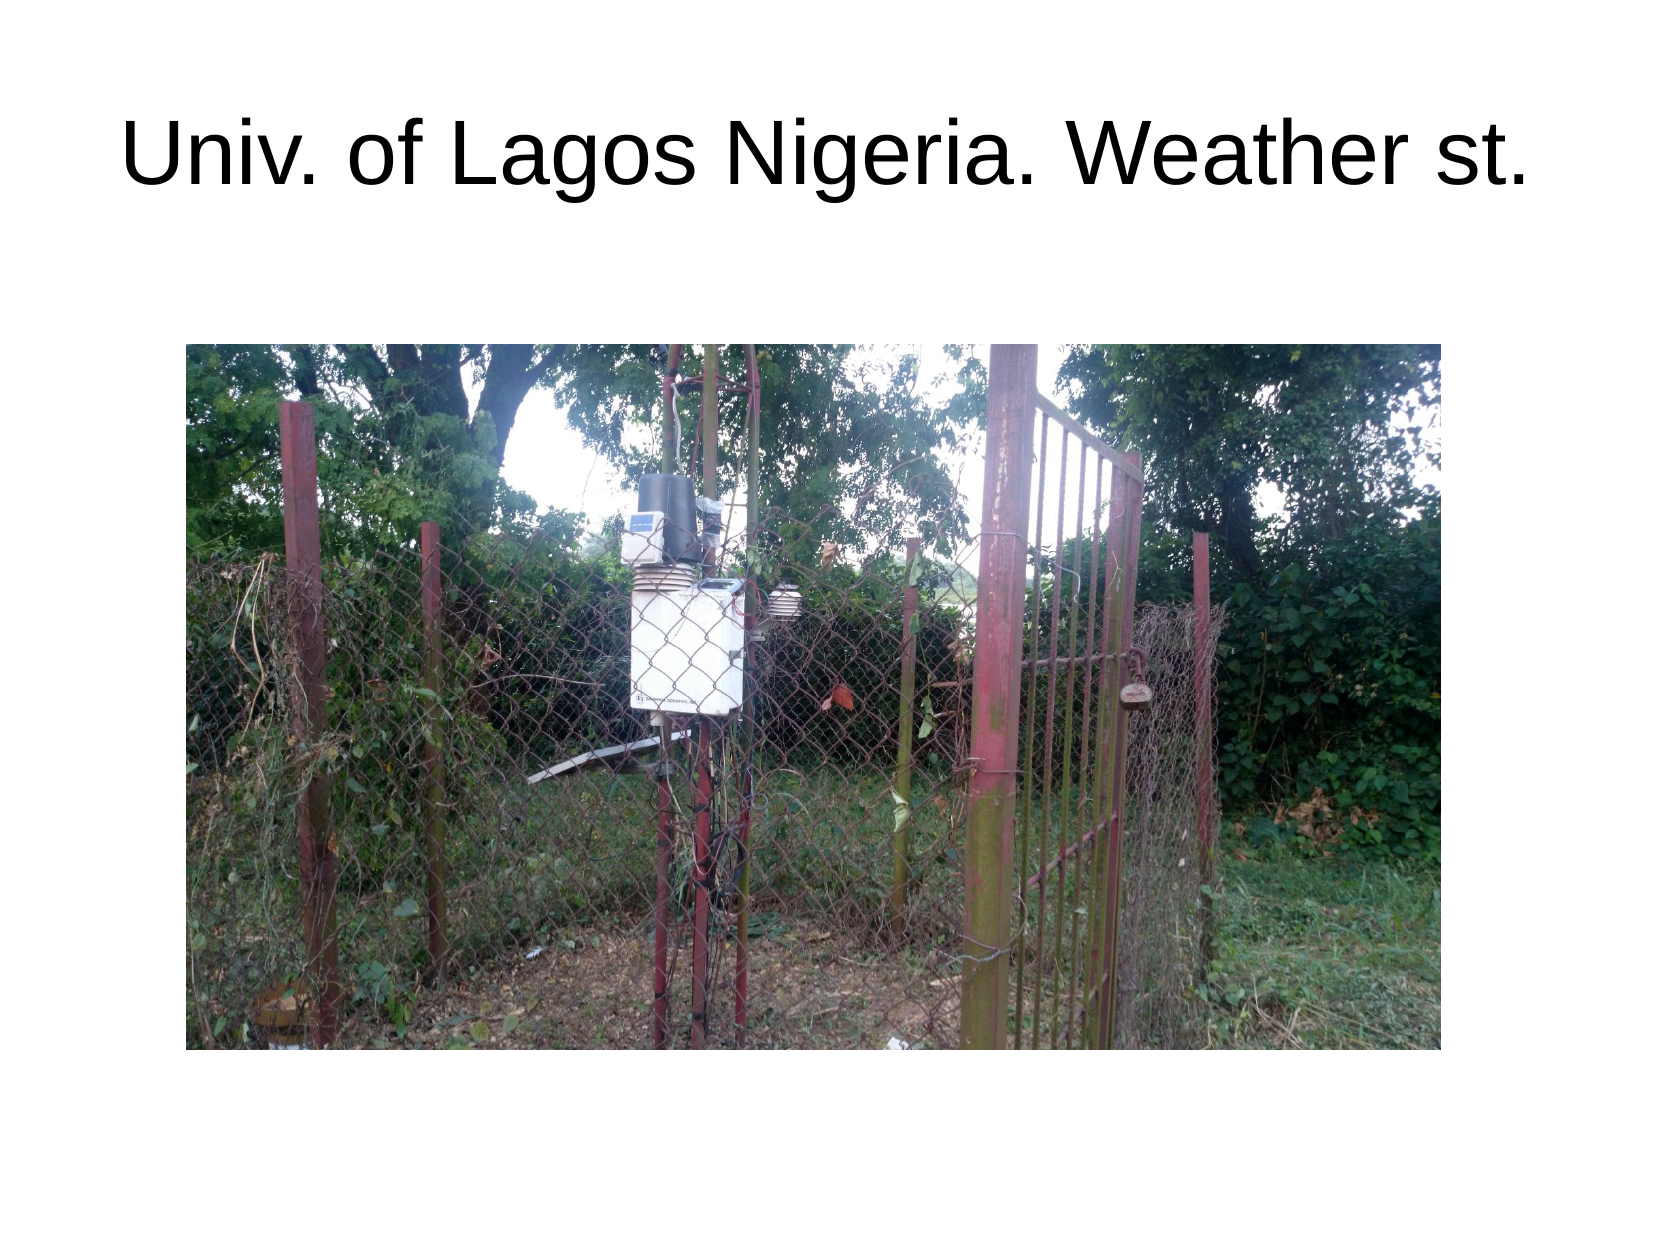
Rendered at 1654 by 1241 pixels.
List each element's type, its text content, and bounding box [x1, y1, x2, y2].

title Univ. of Lagos Nigeria. Weather st. [82, 49, 1571, 257]
picture [186, 344, 1441, 1051]
